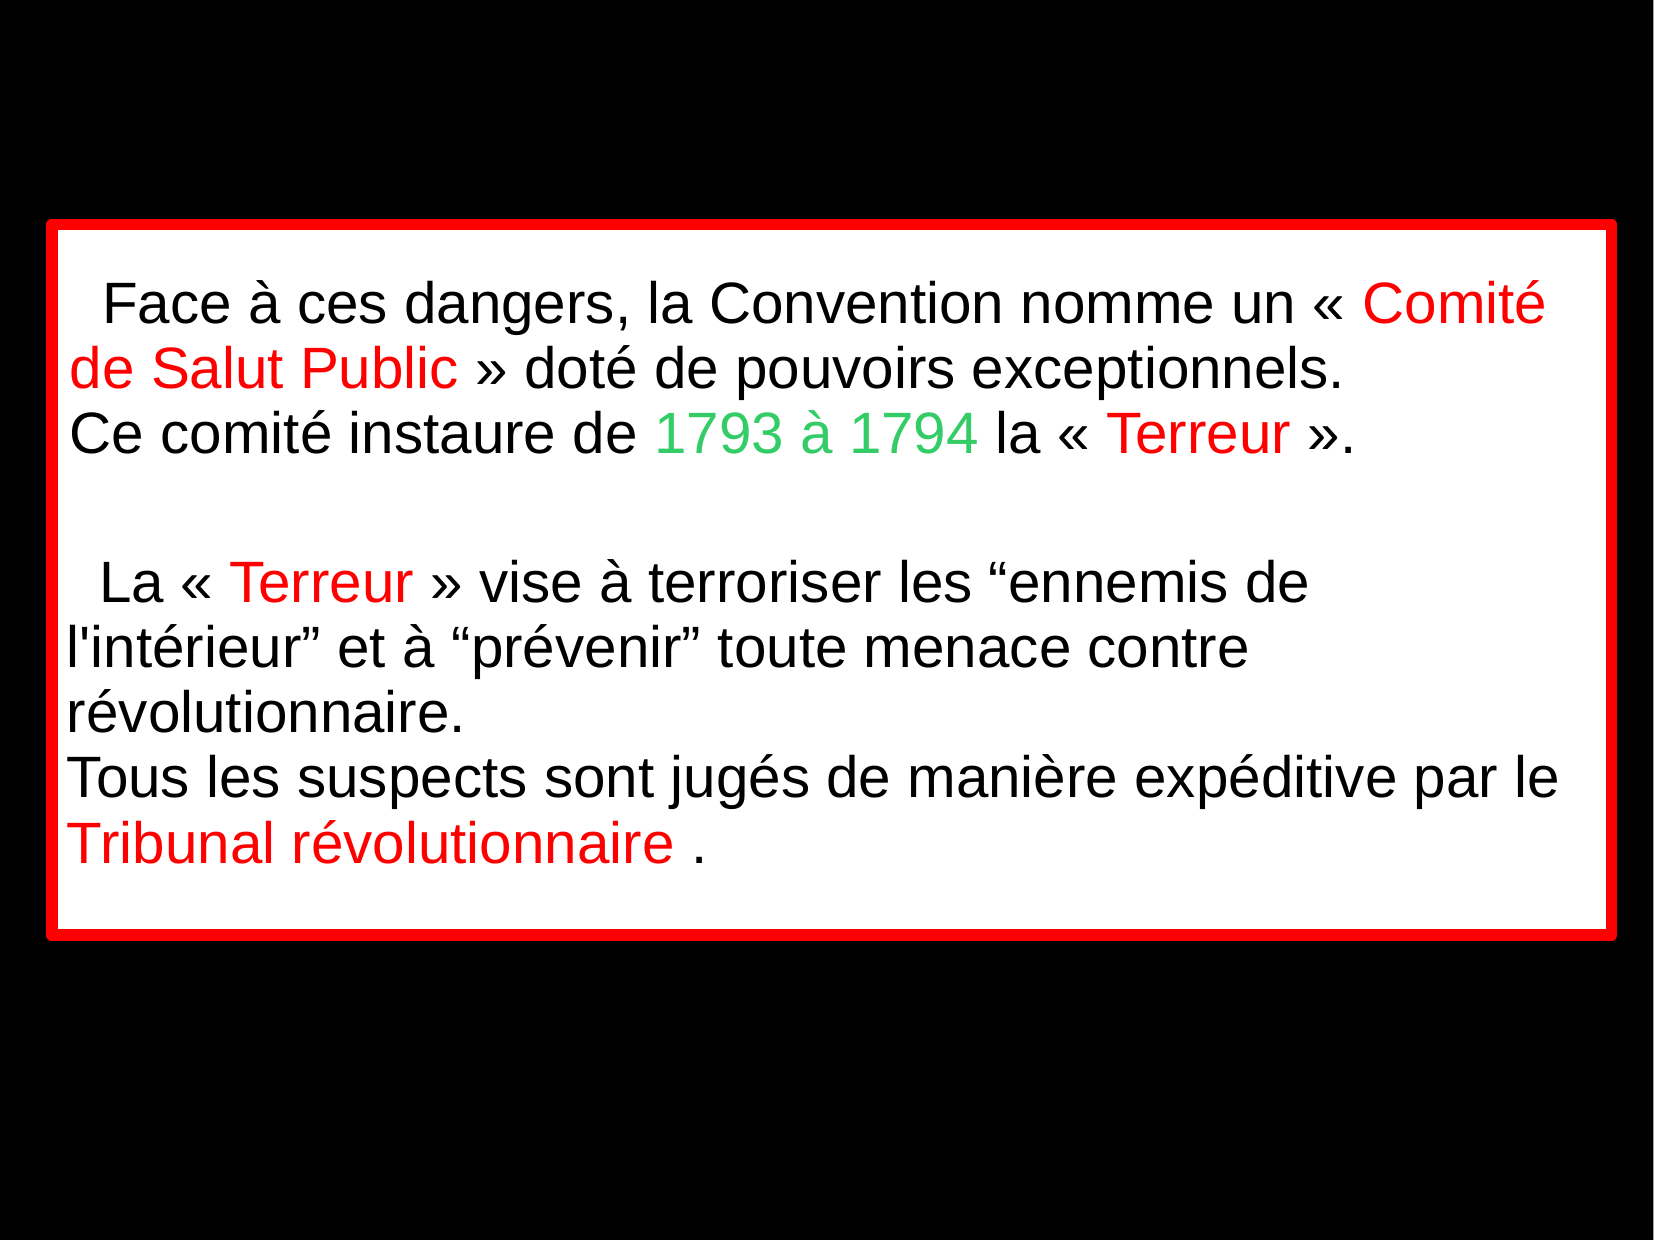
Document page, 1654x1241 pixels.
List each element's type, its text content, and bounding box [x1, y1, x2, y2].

text_box Face à ces dangers, la Convention nomme un « Comité de Salut Public » doté de pouvoirs exceptionnels. Ce comité instaure de 1793 à 1794 la « Terreur ». [55, 262, 1597, 473]
text_box [52, 224, 1612, 936]
text_box La « Terreur » vise à terroriser les “ennemis de l'intérieur” et à “prévenir” toute menace contre révolutionnaire. Tous les suspects sont jugés de manière expéditive par le Tribunal révolutionnaire . [52, 542, 1594, 883]
